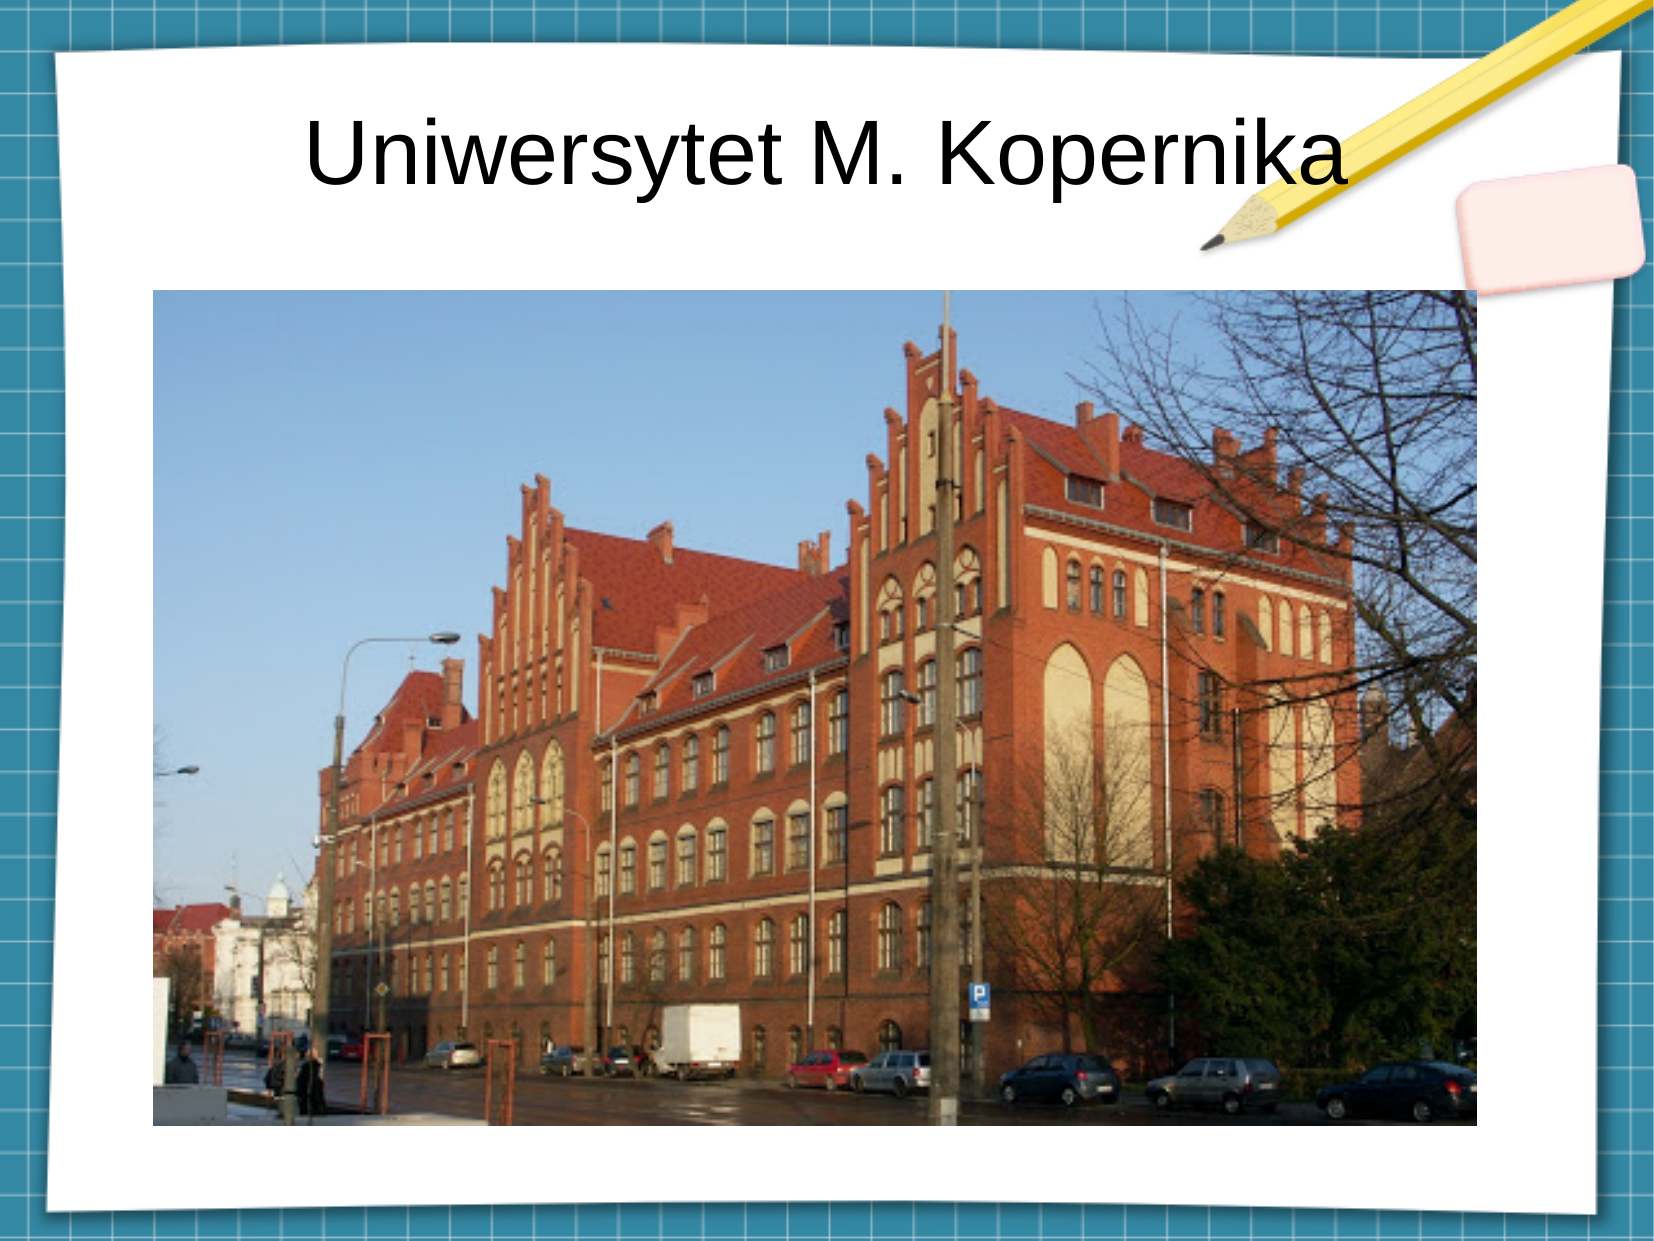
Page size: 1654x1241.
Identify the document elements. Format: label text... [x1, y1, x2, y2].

picture [0, 0, 1654, 1241]
title Uniwersytet M. Kopernika [82, 49, 1571, 257]
